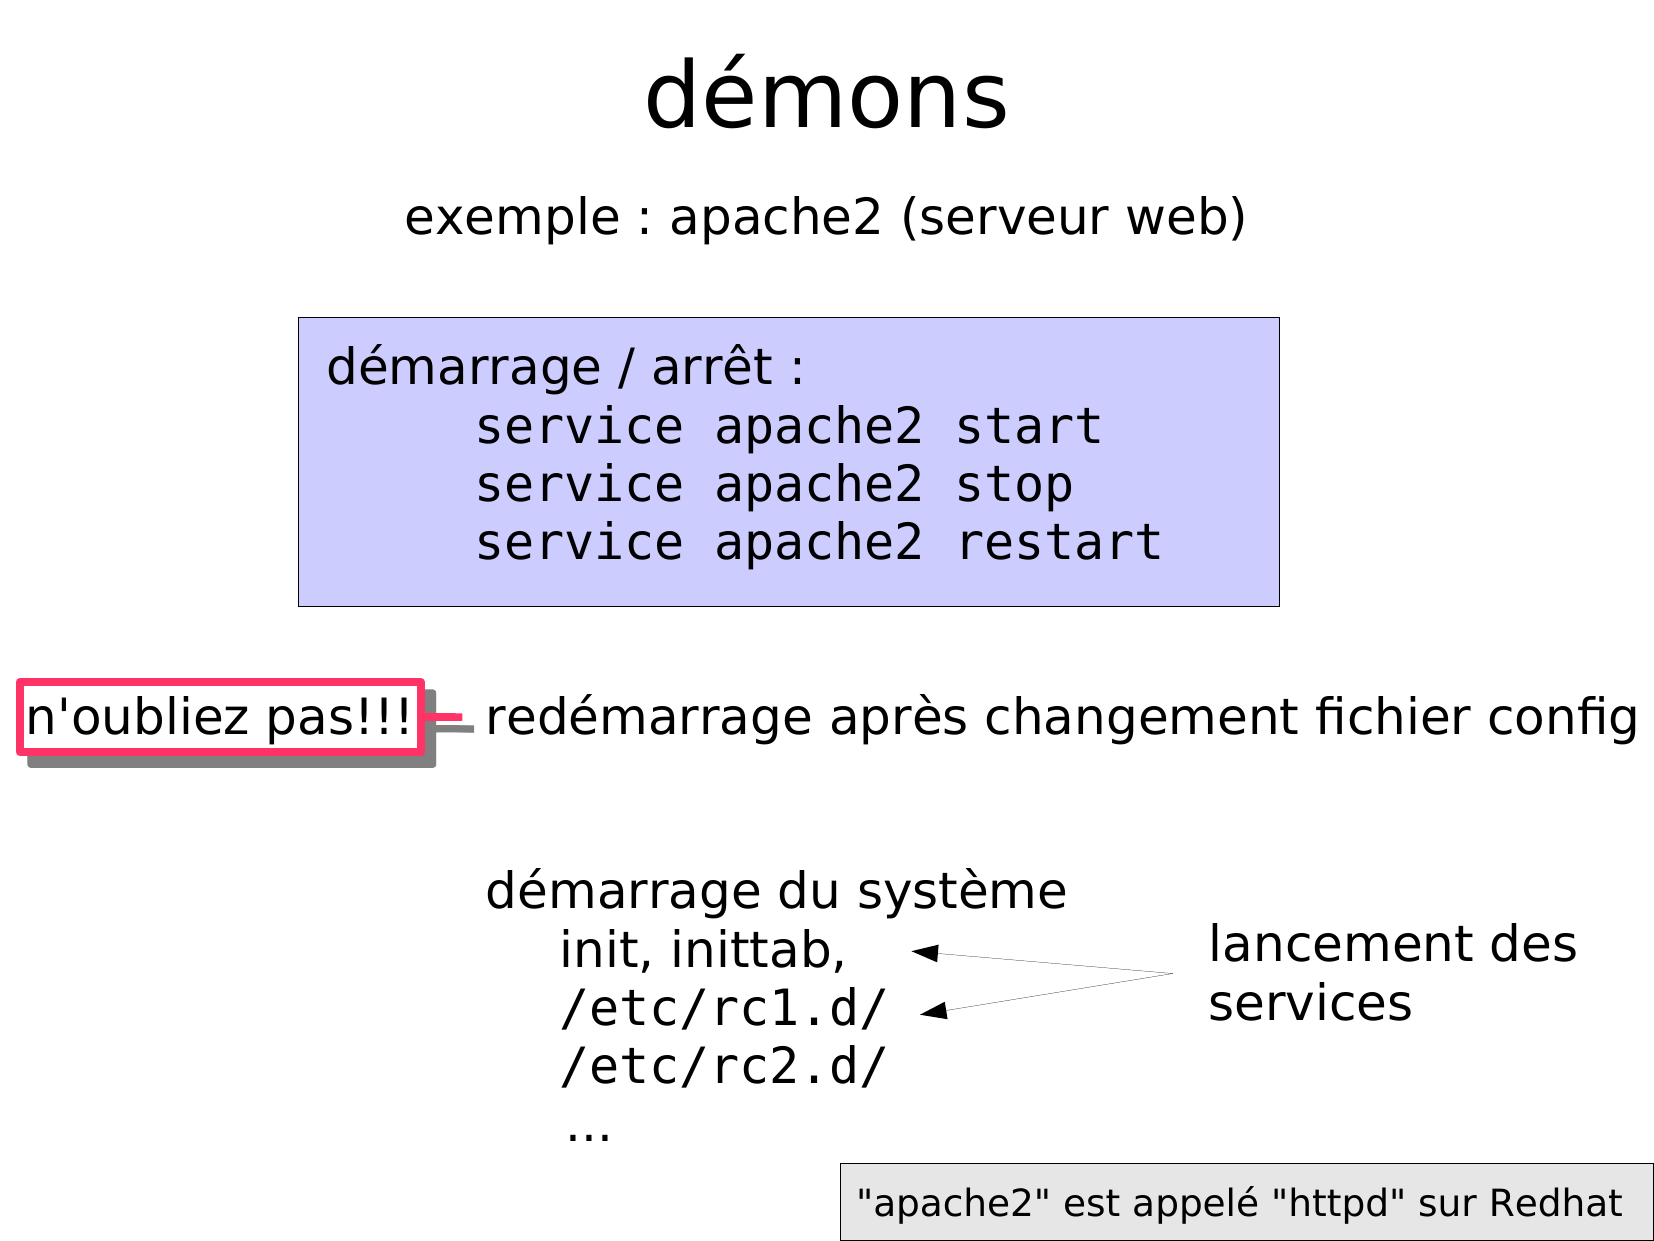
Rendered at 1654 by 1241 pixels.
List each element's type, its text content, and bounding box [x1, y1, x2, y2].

text_box [840, 1163, 1654, 1241]
text_box [298, 317, 1280, 607]
text_box lancement des services [1208, 915, 1654, 1091]
title démons [136, 34, 1518, 158]
text_box redémarrage après changement fichier config démarrage du système init, inittab, /etc/rc1.d/ /etc/rc2.d/ ... [485, 687, 1654, 1154]
text_box démarrage / arrêt : service apache2 start service apache2 stop service apache2 restart [326, 338, 1255, 688]
text_box "apache2" est appelé "httpd" sur Redhat [856, 1181, 1654, 1241]
text_box exemple : apache2 (serveur web) [404, 187, 1250, 247]
text_box n'oubliez pas!!! [19, 681, 421, 752]
